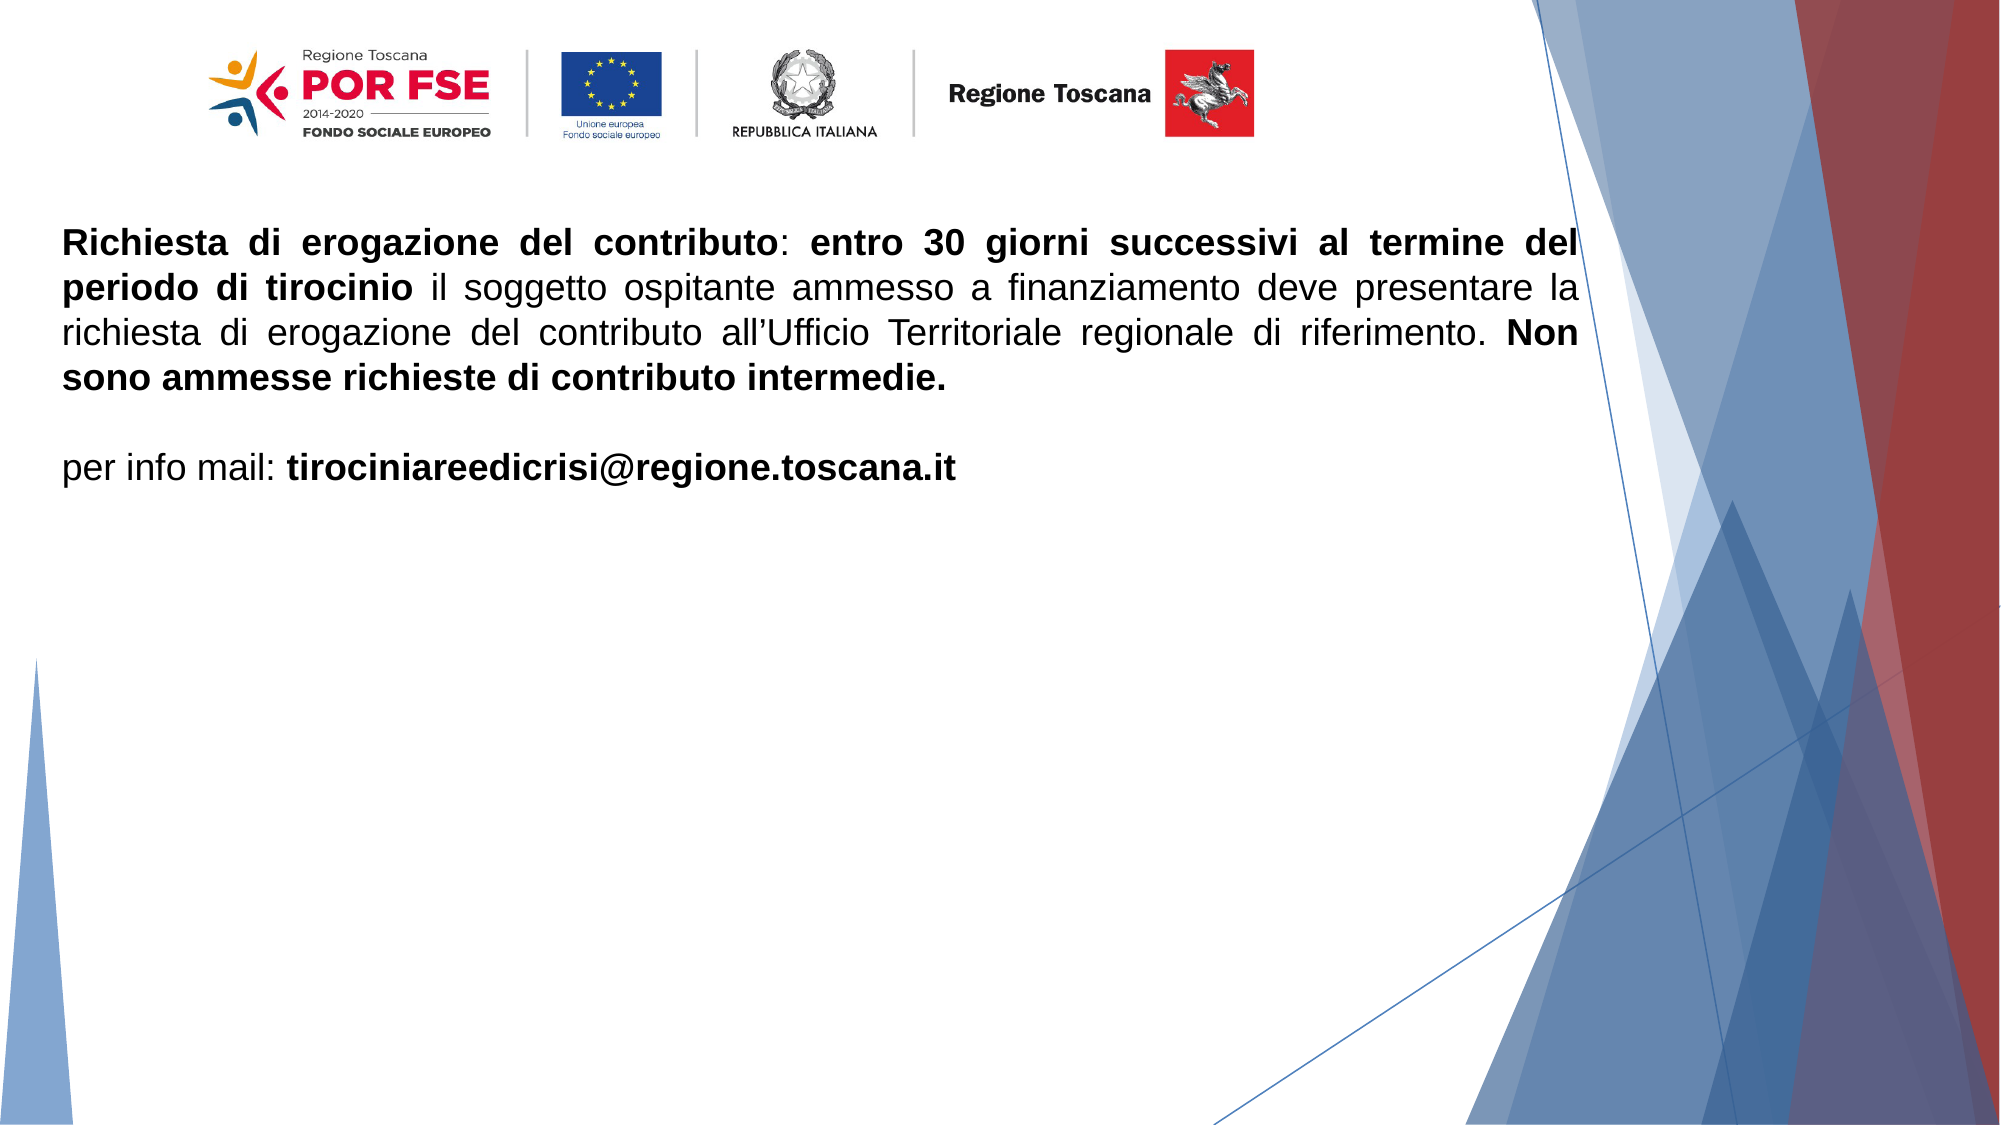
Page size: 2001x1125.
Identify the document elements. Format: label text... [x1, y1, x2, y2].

text_box Richiesta di erogazione del contributo: entro 30 giorni successivi al termine del periodo di tirocinio il soggetto ospitante ammesso a finanziamento deve presentare la richiesta di erogazione del contributo all’Ufficio Territoriale regionale di riferimento. Non sono ammesse richieste di contributo intermedie. per info mail: tirociniareedicrisi@regione.toscana.it [47, 165, 1595, 937]
picture [208, 42, 1255, 143]
